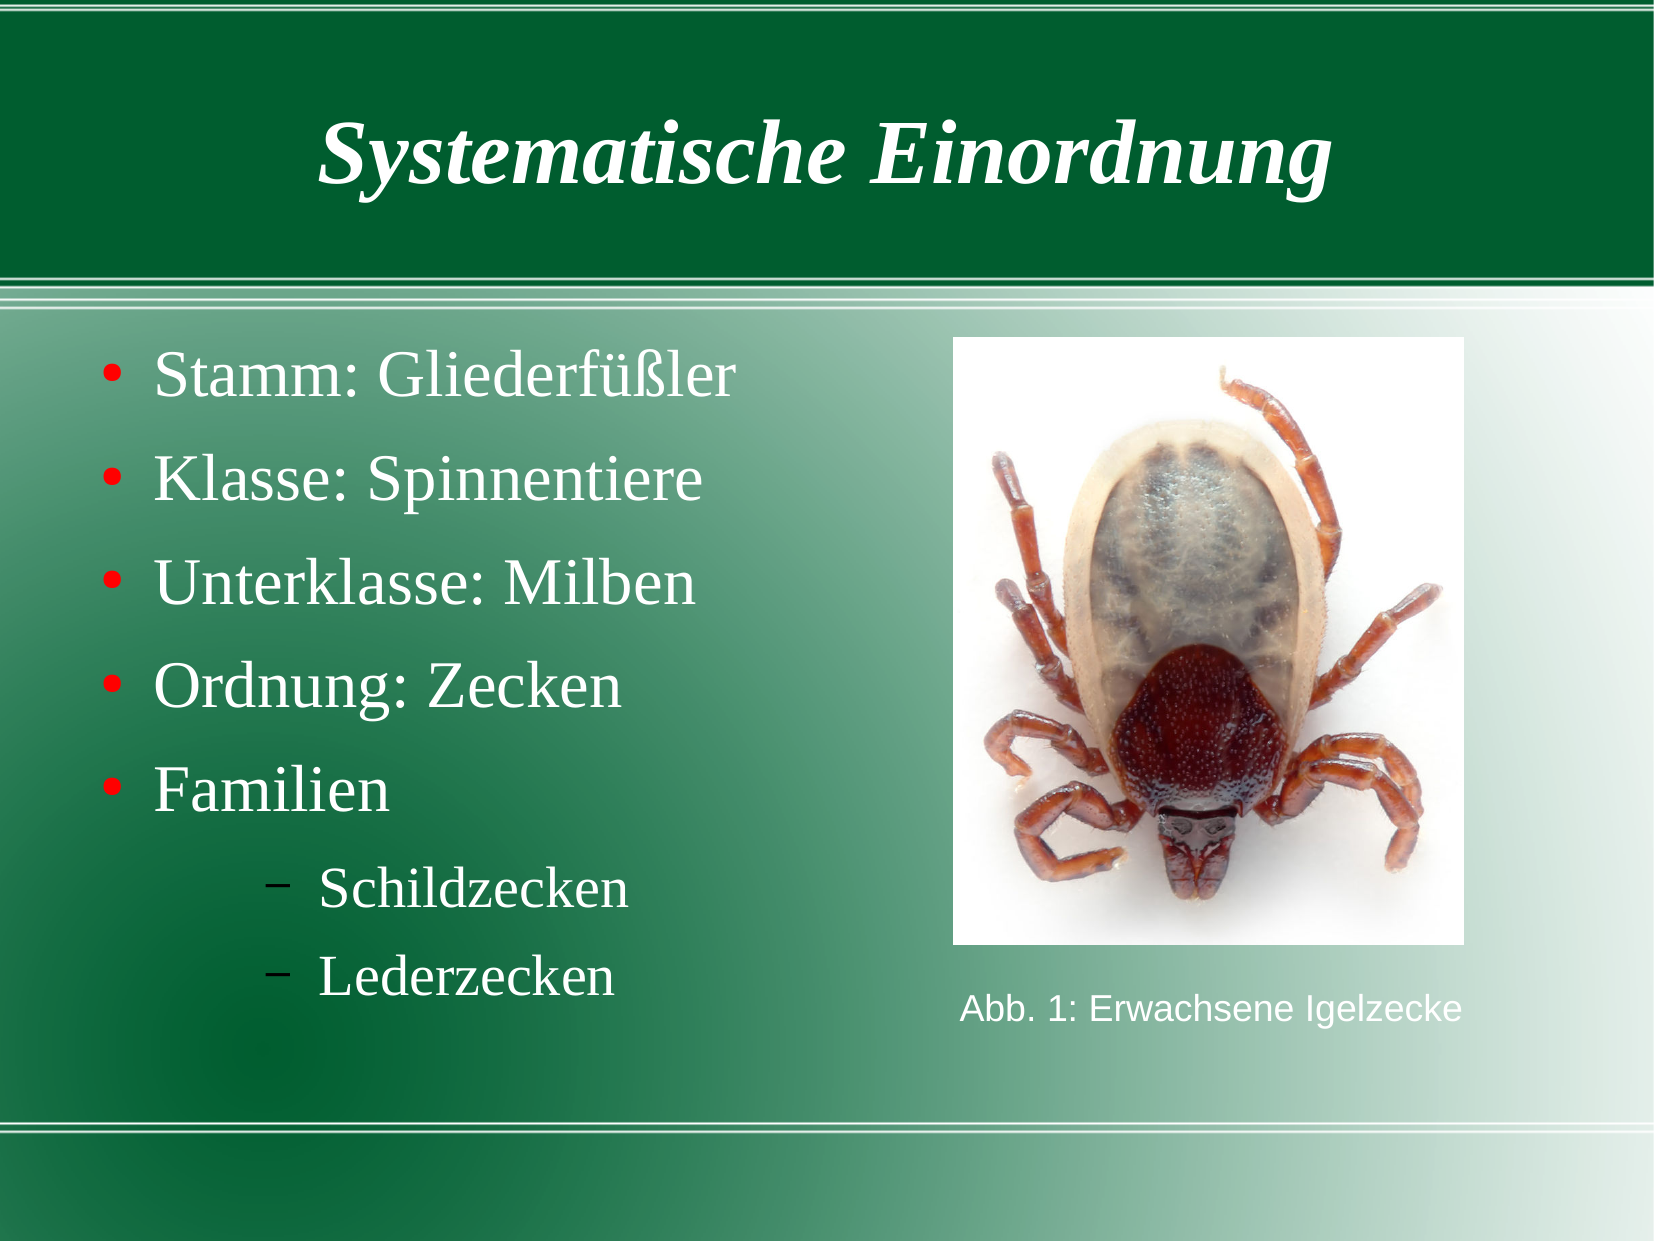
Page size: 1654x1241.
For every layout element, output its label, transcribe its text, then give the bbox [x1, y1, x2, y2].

title Systematische Einordnung [82, 49, 1571, 257]
picture [0, 0, 1654, 1241]
text_box Abb. 1: Erwachsene Igelzecke [944, 980, 1480, 1038]
list Stamm: Gliederfüßler Klasse: Spinnentiere Unterklasse: Milben Ordnung: Zecken Familien Schildzecken Lederzecken [82, 337, 809, 1052]
